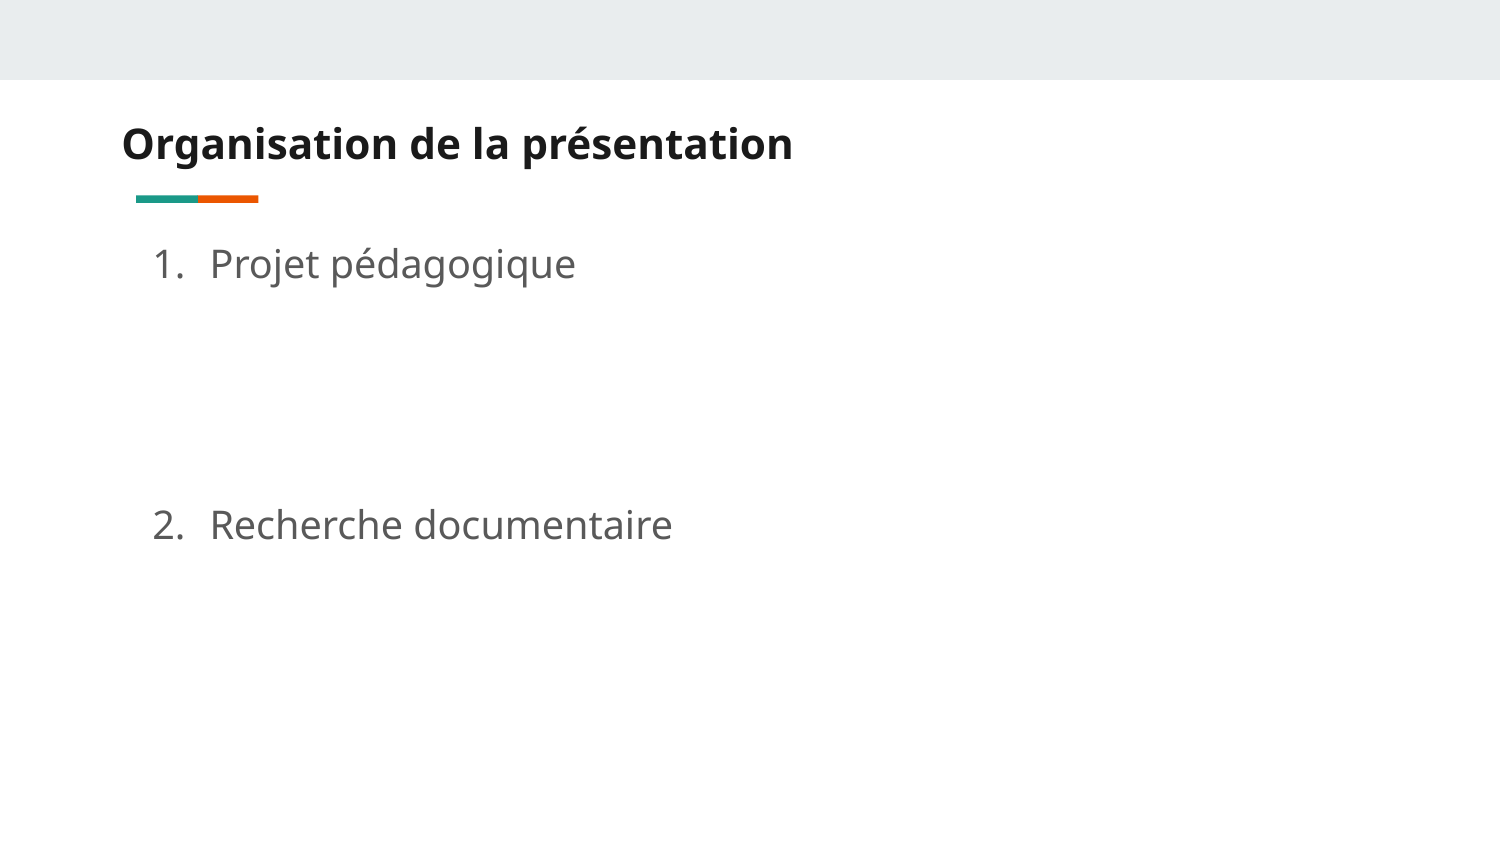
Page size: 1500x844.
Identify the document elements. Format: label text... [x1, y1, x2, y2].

title Organisation de la présentation [106, 99, 1368, 188]
list Projet pédagogique Recherche documentaire [119, 213, 1381, 712]
